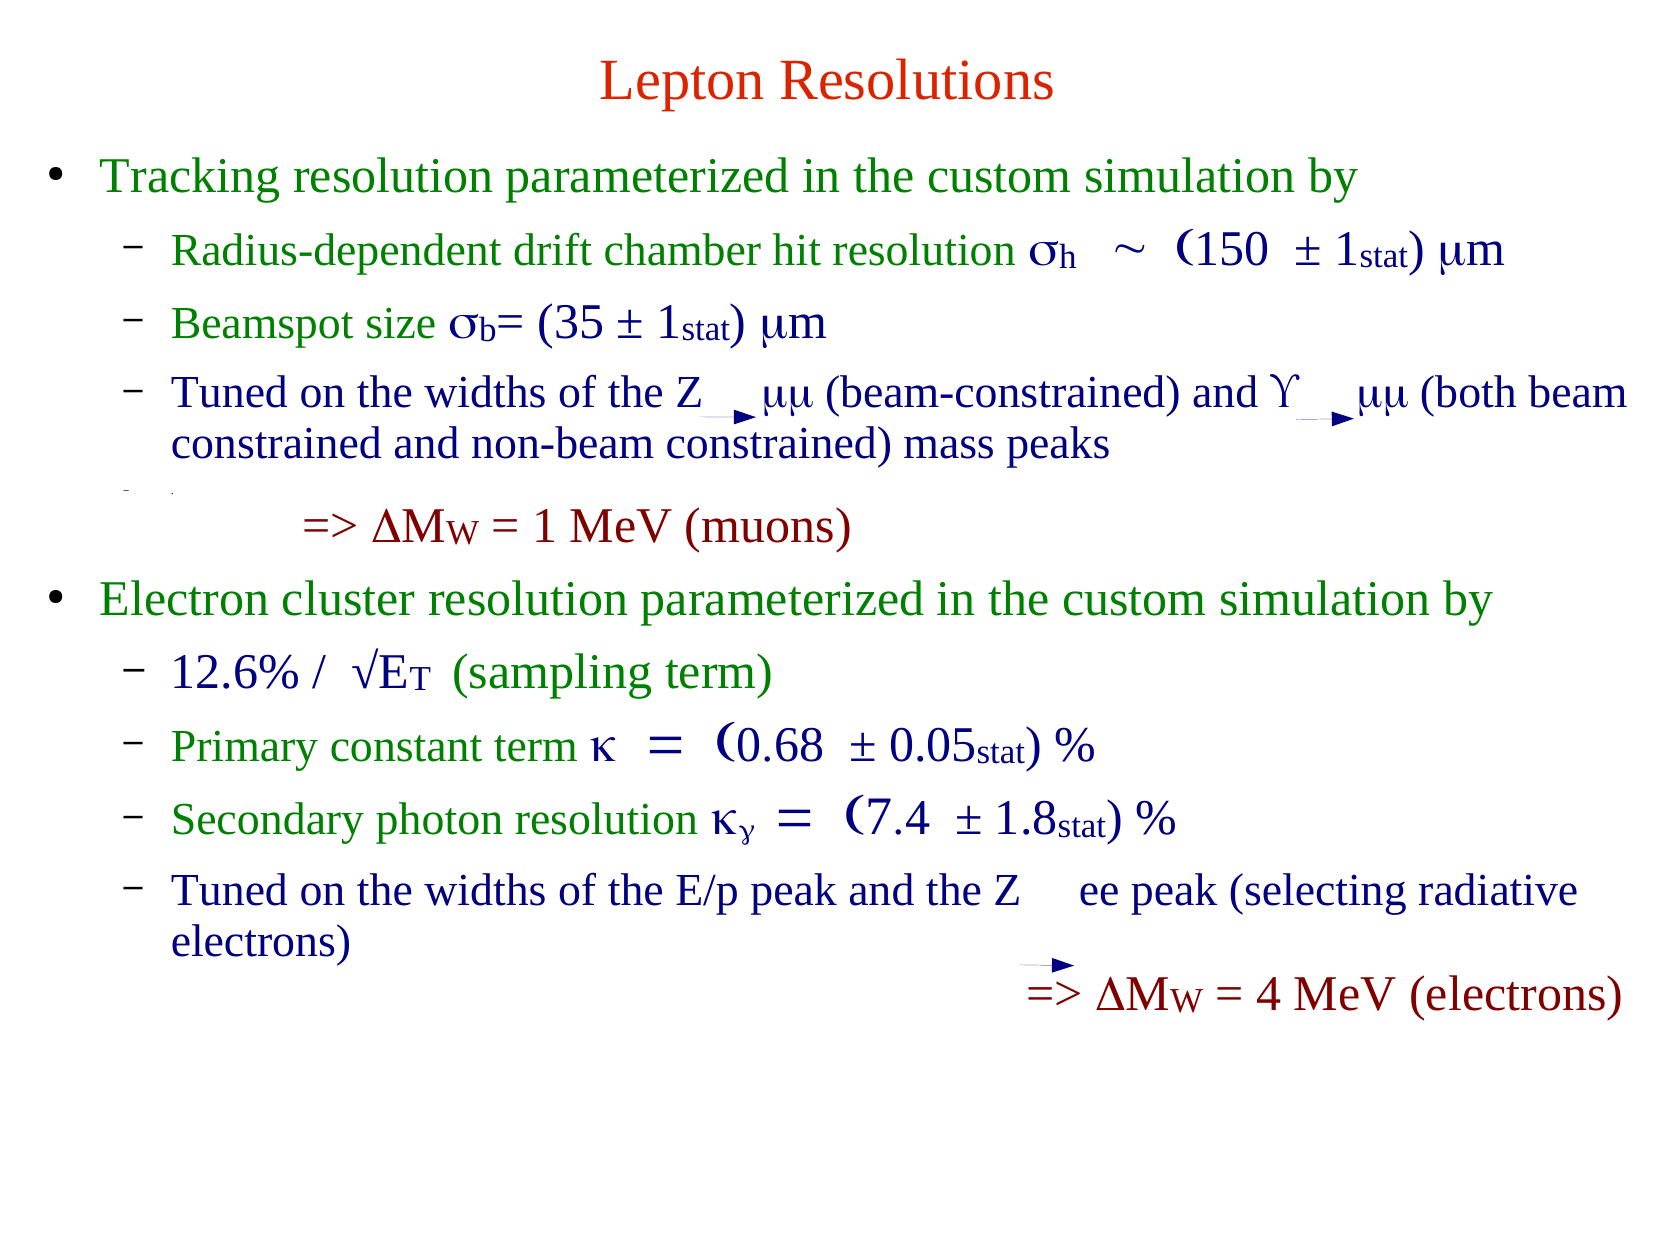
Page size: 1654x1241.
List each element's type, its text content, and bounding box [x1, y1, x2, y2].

title Lepton Resolutions [121, 26, 1534, 133]
list Tracking resolution parameterized in the custom simulation by Radius-dependent drift chamber hit resolution σh ~ (150 ± 1stat) μm Beamspot size σb= (35 ± 1stat) μm Tuned on the widths of the Z μμ (beam-constrained) and ϒ μμ (both beam constrained and non-beam constrained) mass peaks . => ΔMW = 1 MeV (muons) Electron cluster resolution parameterized in the custom simulation by 12.6% / √ET (sampling term) Primary constant term κ = (0.68 ± 0.05stat) % Secondary photon resolution κγ = (7.4 ± 1.8stat) % Tuned on the widths of the E/p peak and the Z ee peak (selecting radiative electrons) => ΔMW = 4 MeV (electrons) [29, 147, 1654, 1197]
